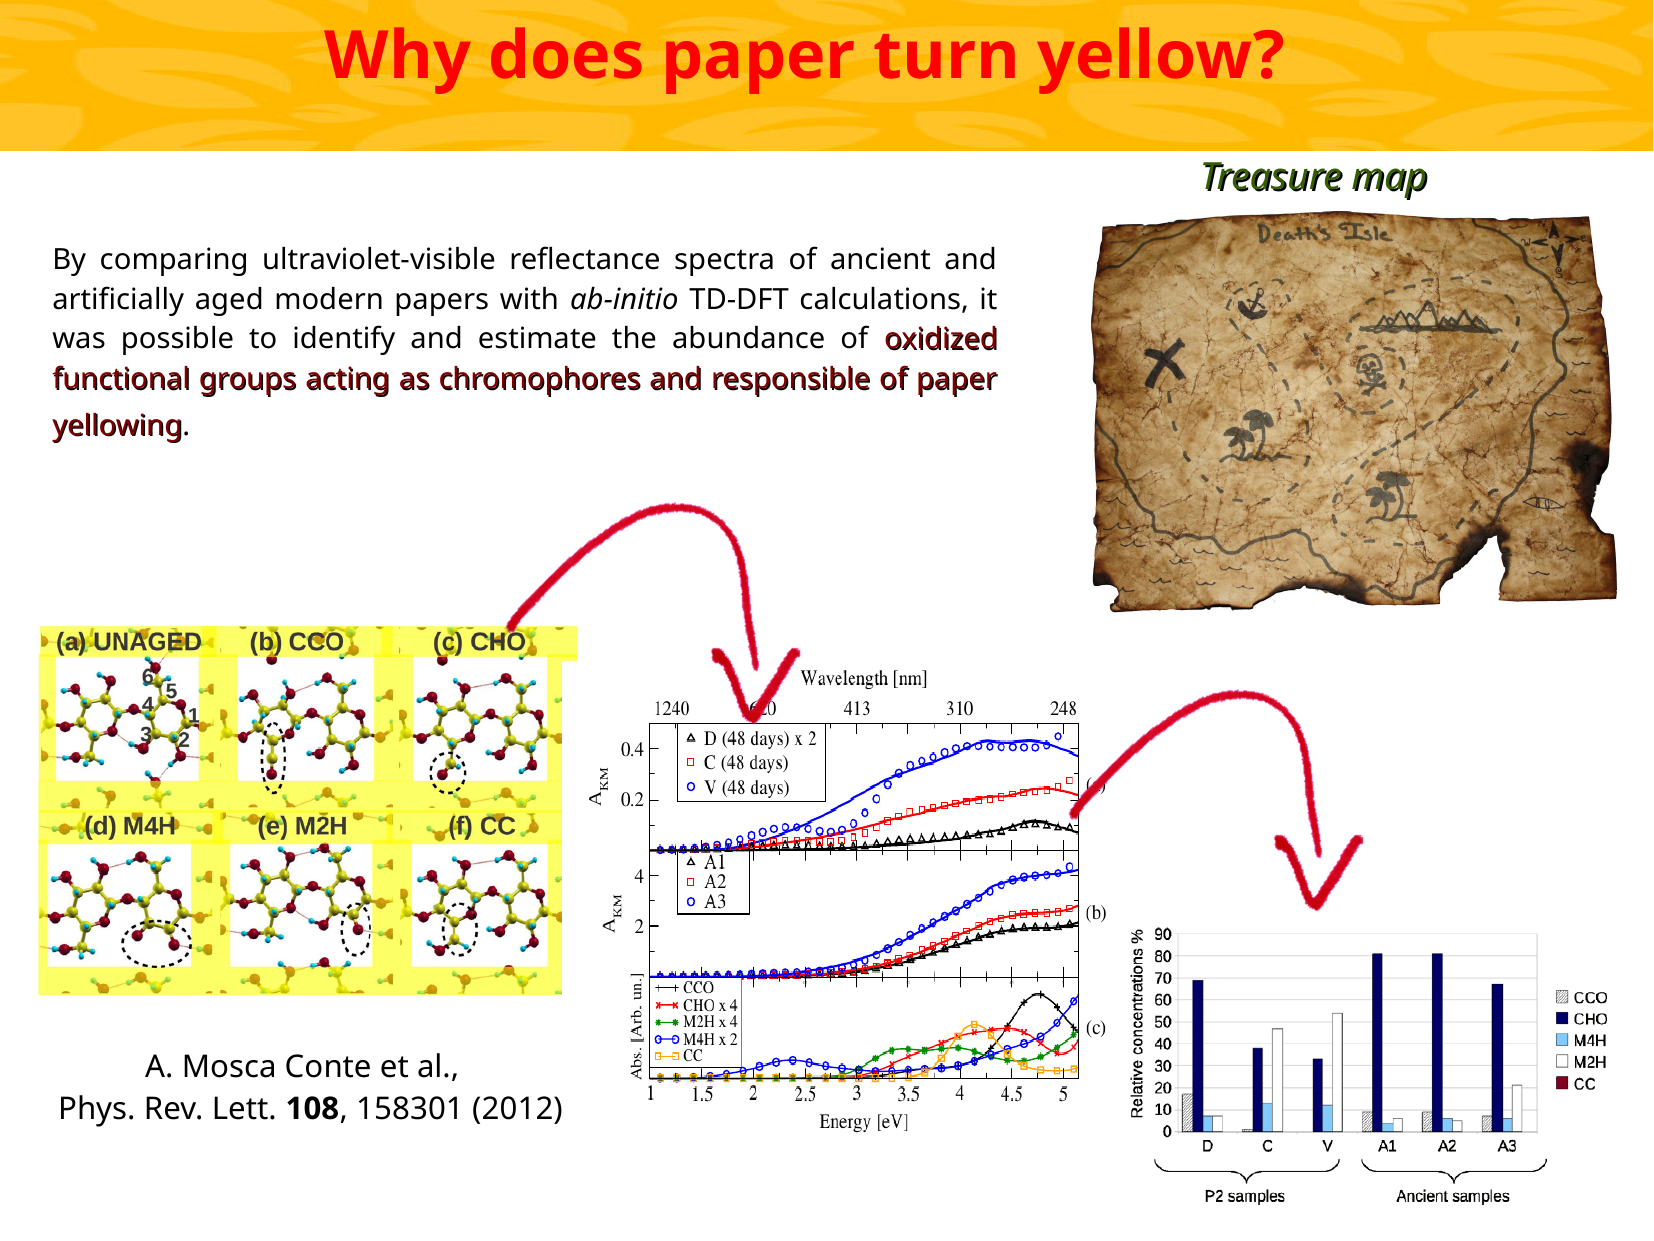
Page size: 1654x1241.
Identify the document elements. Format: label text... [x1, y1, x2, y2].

picture [1091, 211, 1617, 621]
text_box A. Mosca Conte et al., Phys. Rev. Lett. 108, 158301 (2012) [29, 1036, 593, 1204]
text_box Treasure map [1185, 141, 1496, 218]
picture [0, 0, 1654, 151]
text_box By comparing ultraviolet-visible reflectance spectra of ancient and artificially aged modern papers with ab-initio TD-DFT calculations, it was possible to identify and estimate the abundance of oxidized functional groups acting as chromophores and responsible of paper yellowing. [37, 230, 1013, 535]
text_box Why does paper turn yellow? [53, 0, 1558, 124]
picture [37, 436, 1613, 1224]
